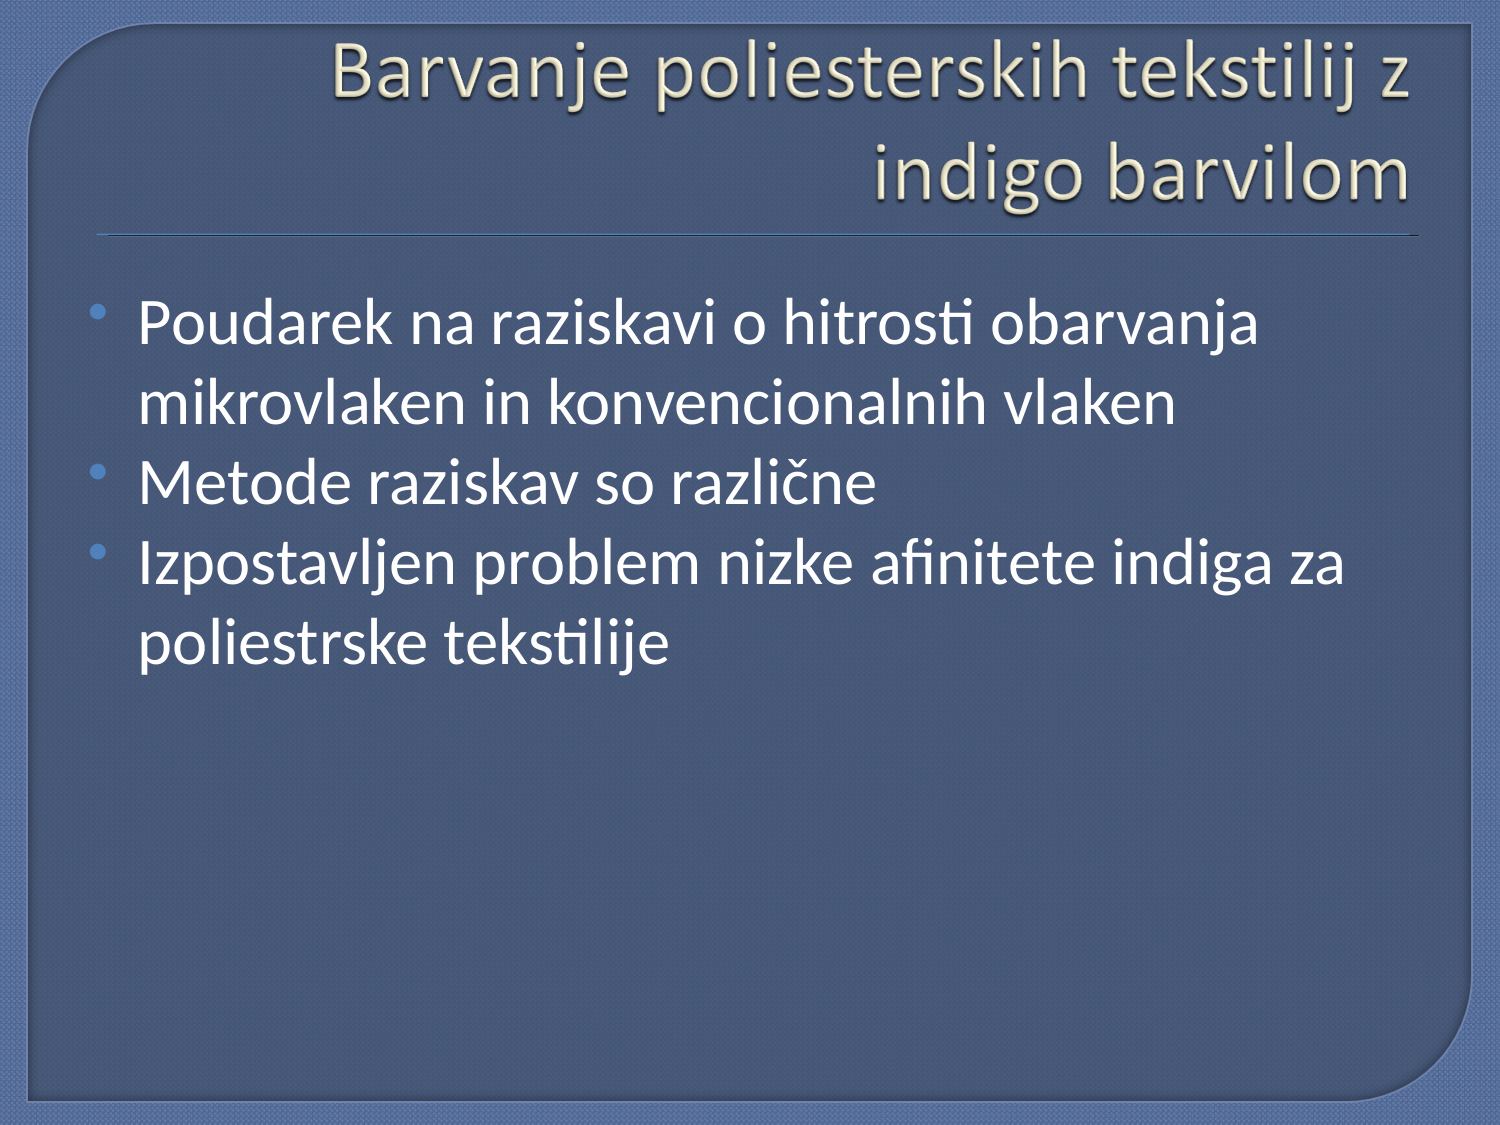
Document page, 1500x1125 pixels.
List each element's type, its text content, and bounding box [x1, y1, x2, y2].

text_box [75, 0, 1488, 283]
list Poudarek na raziskavi o hitrosti obarvanja mikrovlaken in konvencionalnih vlaken Metode raziskav so različne Izpostavljen problem nizke afinitete indiga za poliestrske tekstilije [75, 270, 1426, 1013]
picture [0, 0, 1500, 1125]
